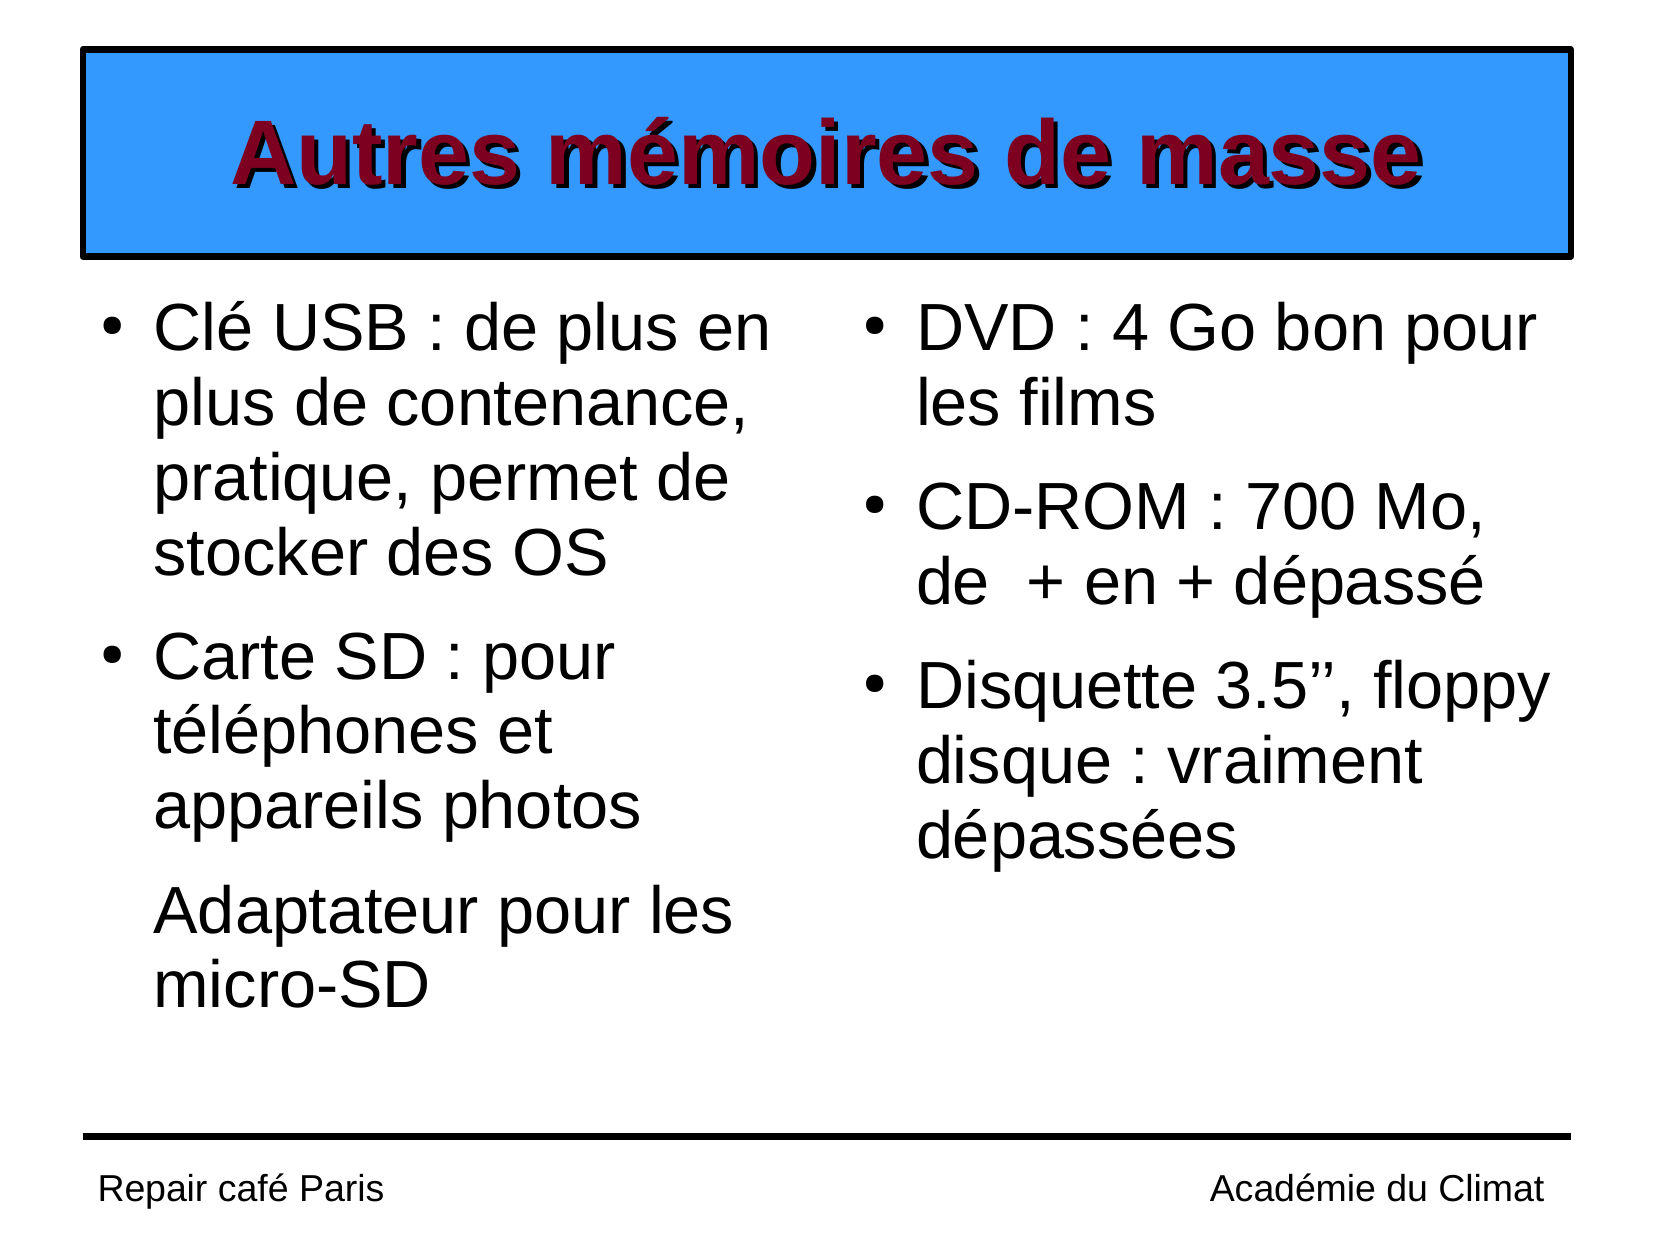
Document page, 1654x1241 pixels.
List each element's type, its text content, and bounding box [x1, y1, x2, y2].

list DVD : 4 Go bon pour les films CD-ROM : 700 Mo, de + en + dépassé Disquette 3.5’’, floppy disque : vraiment dépassées [845, 290, 1572, 1010]
list Clé USB : de plus en plus de contenance, pratique, permet de stocker des OS Carte SD : pour téléphones et appareils photos Adaptateur pour les micro-SD [82, 290, 809, 1109]
text_box Repair café Paris Académie du Climat [82, 1160, 1571, 1217]
title Autres mémoires de masse [82, 49, 1571, 257]
